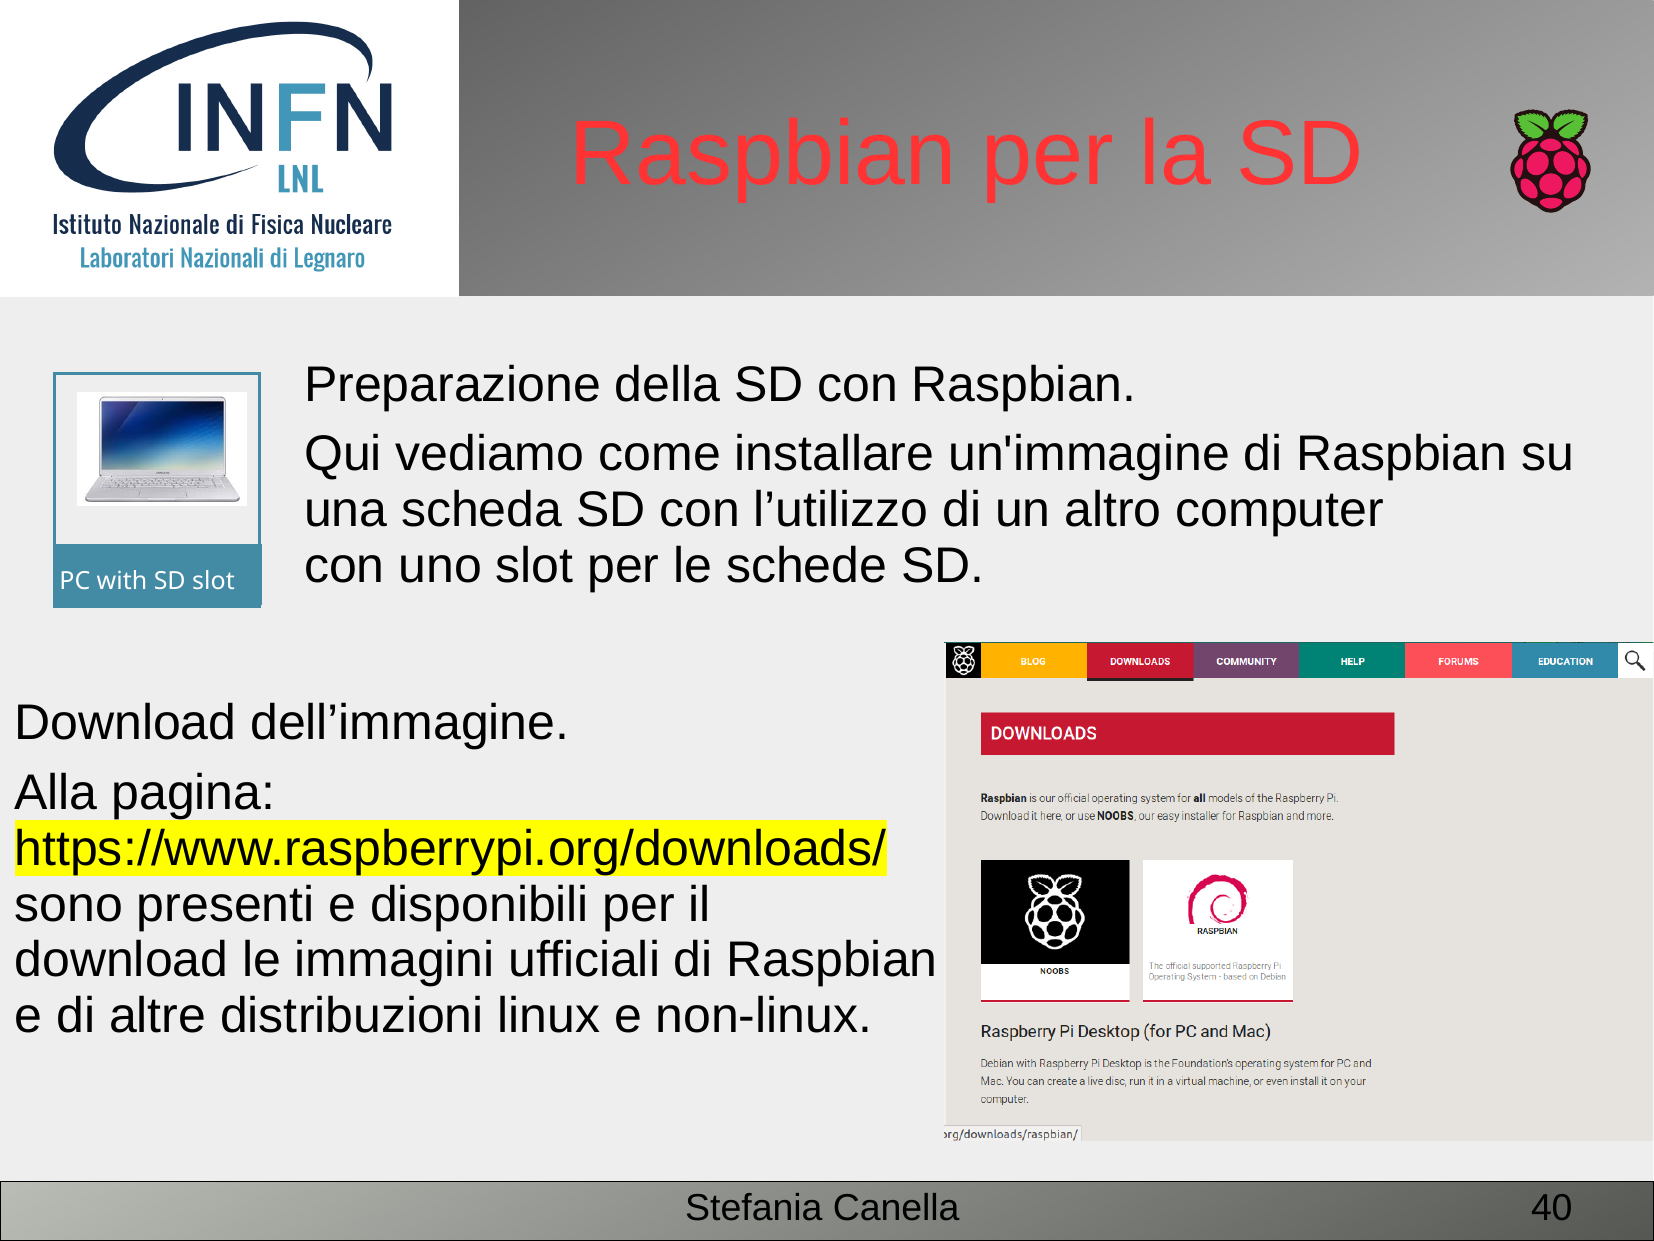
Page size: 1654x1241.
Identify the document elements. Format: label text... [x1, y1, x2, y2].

text_box Download dell’immagine. Alla pagina: https://www.raspberrypi.org/downloads/ sono presenti e disponibili per il download le immagini ufficiali di Raspbian e di altre distribuzioni linux e non-linux. [0, 687, 944, 1096]
text_box Stefania Canella [670, 1178, 984, 1241]
text_box PC with SD slot [59, 562, 250, 593]
picture [944, 642, 1654, 1141]
text_box [459, 0, 1654, 296]
text_box Preparazione della SD con Raspbian. Qui vediamo come installare un'immagine di Raspbian su una scheda SD con l’utilizzo di un altro computer con uno slot per le schede SD. [289, 348, 1604, 628]
picture [0, 0, 459, 297]
text_box [984, 1181, 1516, 1241]
text_box 34 [1516, 1178, 1654, 1241]
title Raspbian per la SD [459, 49, 1571, 257]
text_box [0, 1181, 670, 1241]
text_box [53, 372, 262, 608]
picture [77, 392, 247, 506]
